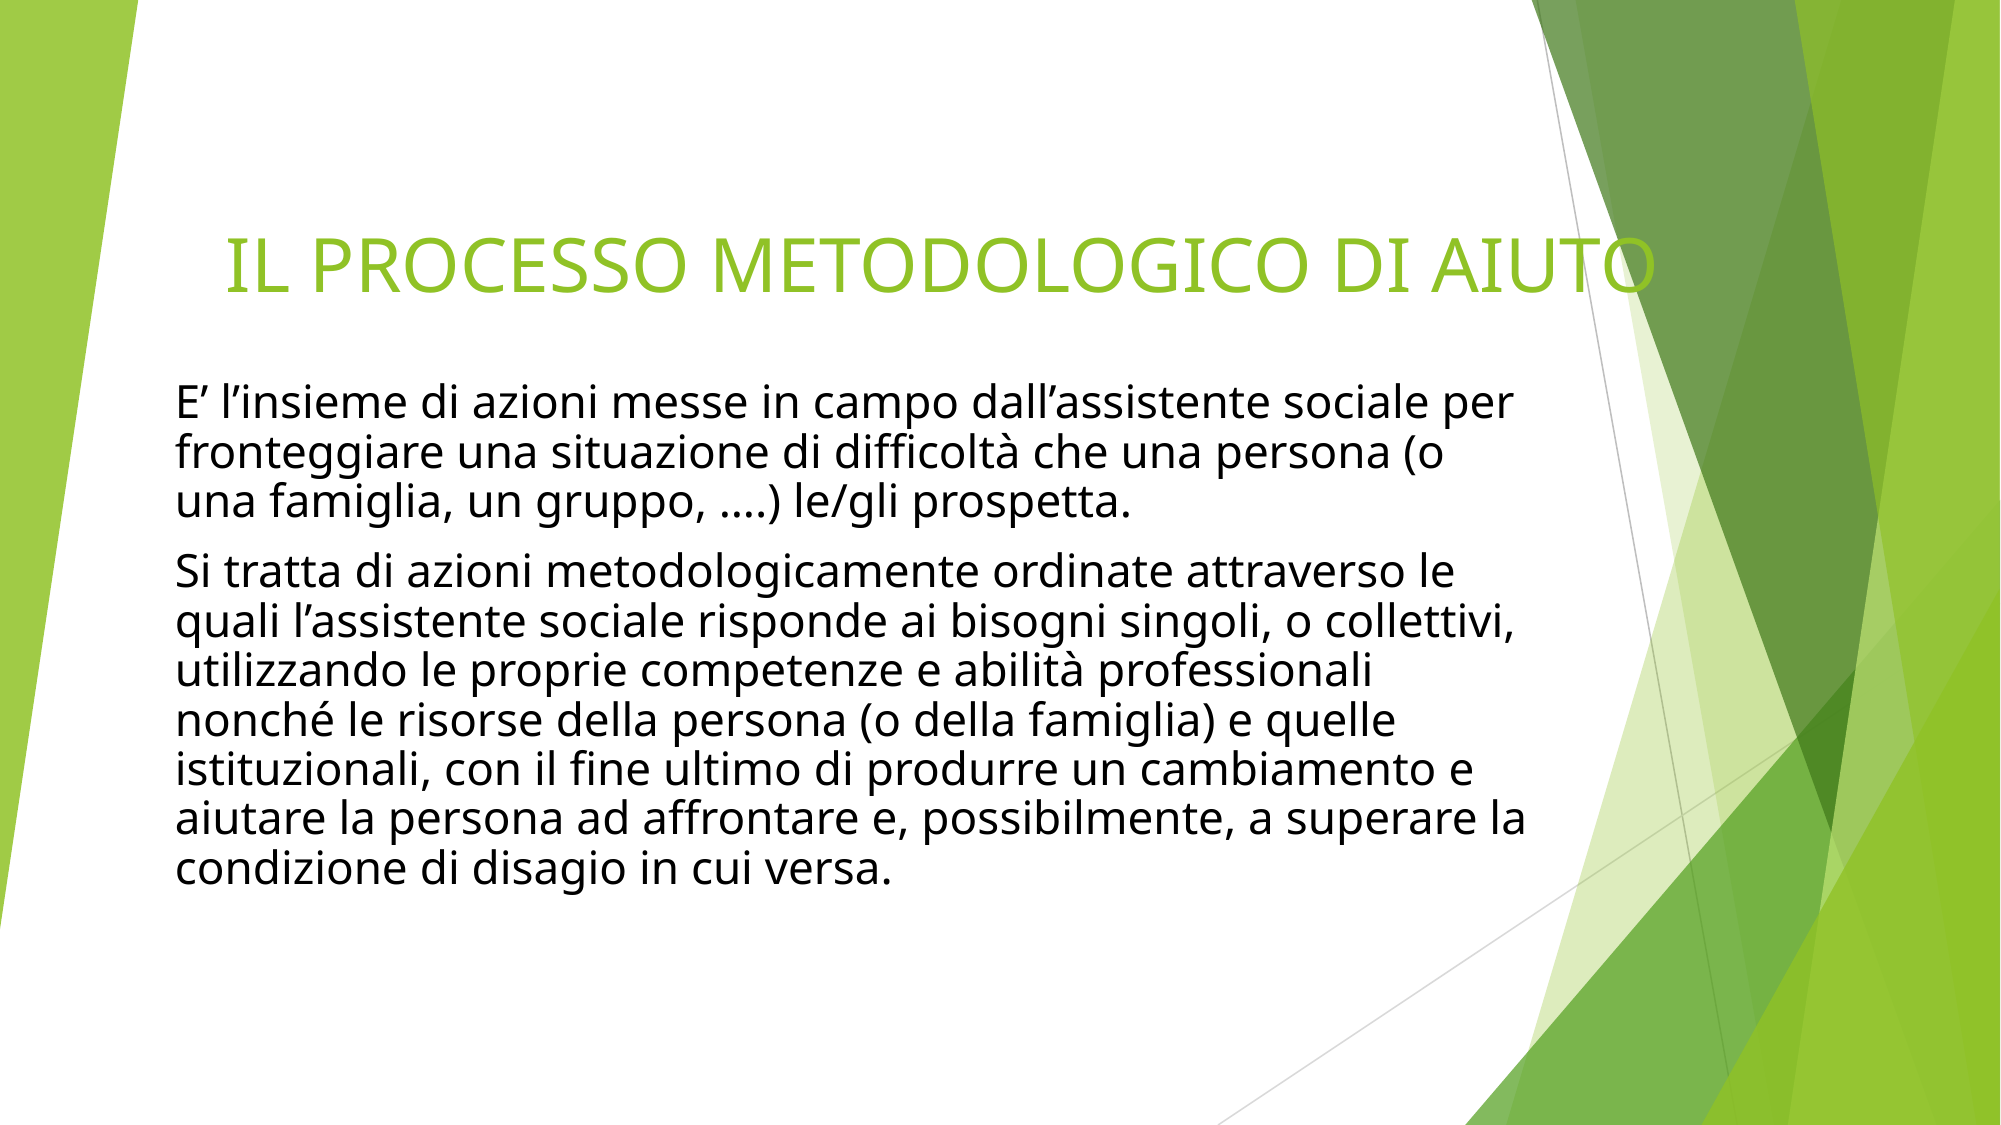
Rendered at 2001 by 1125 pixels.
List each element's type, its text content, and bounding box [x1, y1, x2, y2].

title IL PROCESSO METODOLOGICO DI AIUTO [0, 126, 1885, 315]
subtitle E’ l’insieme di azioni messe in campo dall’assistente sociale per fronteggiare una situazione di difficoltà che una persona (o una famiglia, un gruppo, ….) le/gli prospetta. Si tratta di azioni metodologicamente ordinate attraverso le quali l’assistente sociale risponde ai bisogni singoli, o collettivi, utilizzando le proprie competenze e abilità professionali nonché le risorse della persona (o della famiglia) e quelle istituzionali, con il fine ultimo di produrre un cambiamento e aiutare la persona ad affrontare e, possibilmente, a superare la condizione di disagio in cui versa. [159, 303, 1550, 904]
